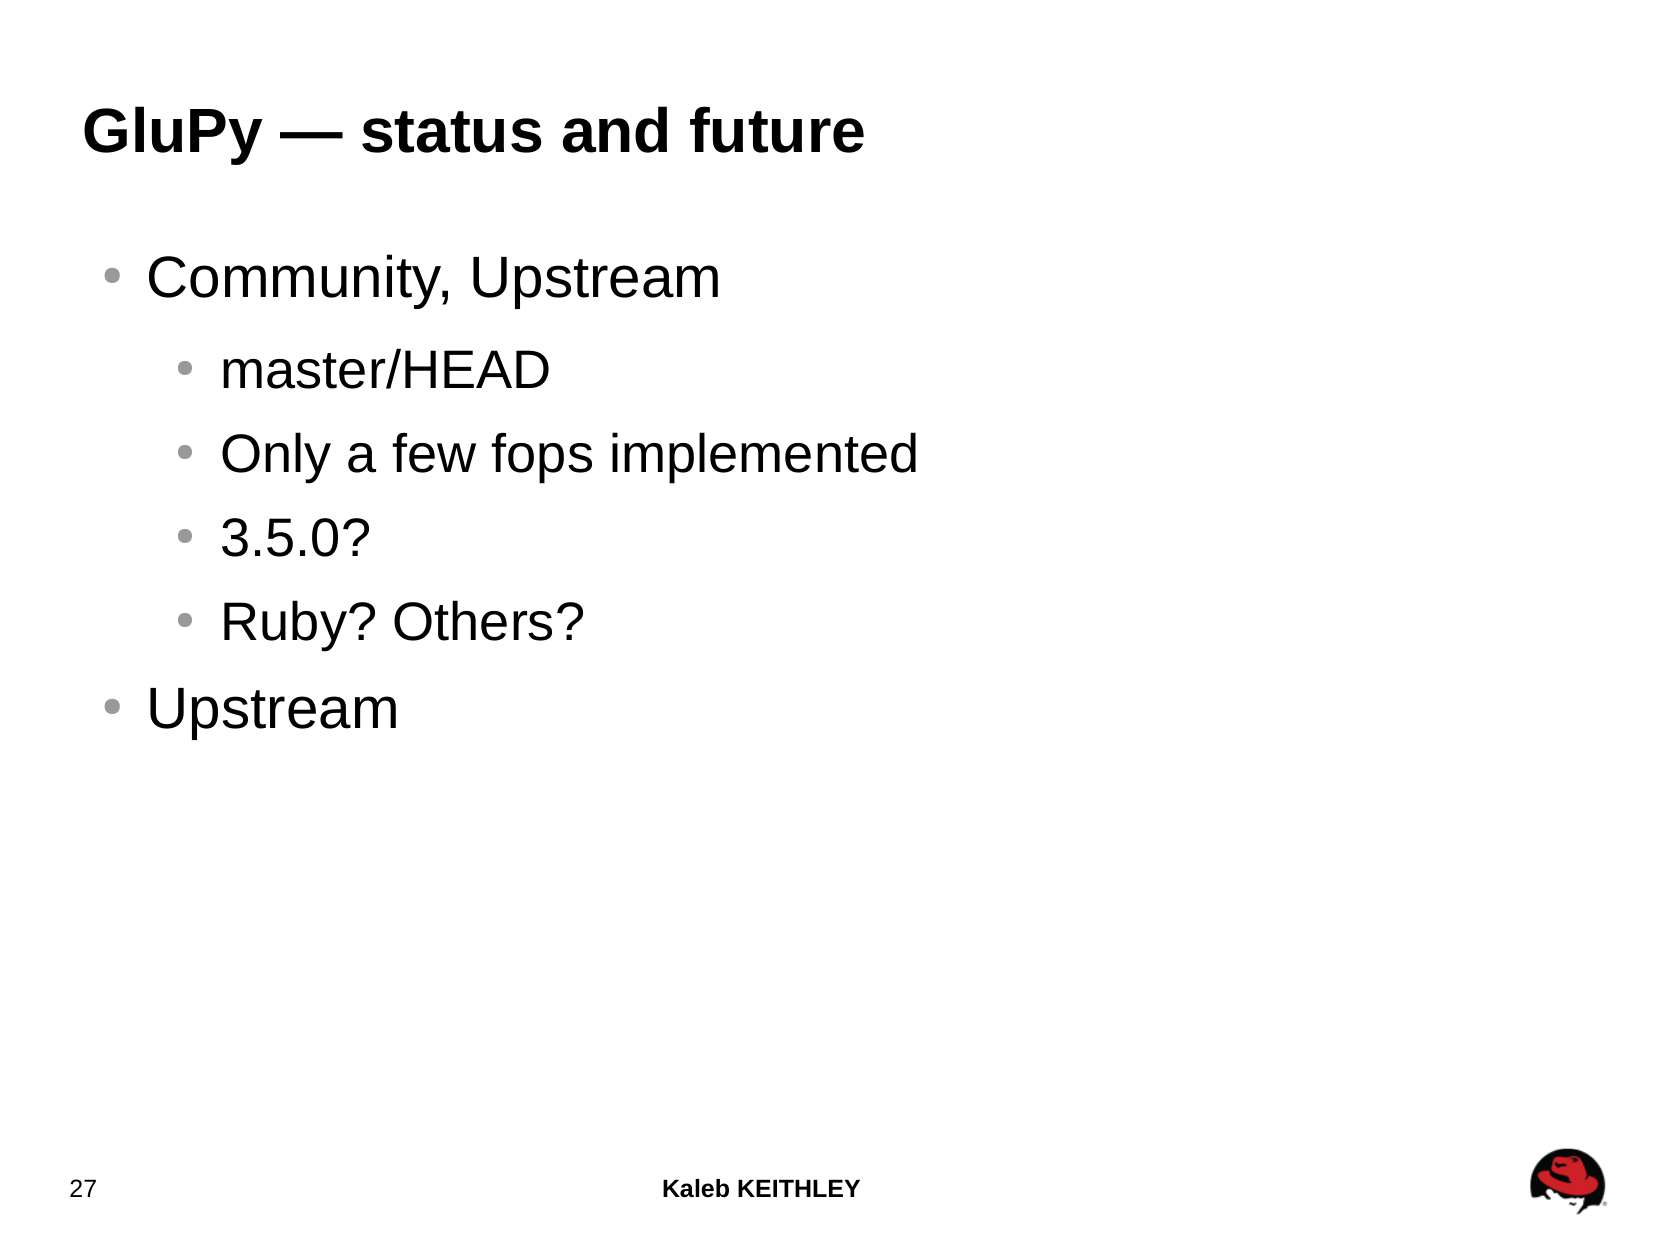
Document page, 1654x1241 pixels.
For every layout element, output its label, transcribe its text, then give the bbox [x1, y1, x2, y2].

picture [1529, 1146, 1613, 1224]
list Community, Upstream master/HEAD Only a few fops implemented 3.5.0? Ruby? Others? Upstream [86, 244, 1576, 1039]
title GluPy — status and future [82, 37, 1571, 226]
